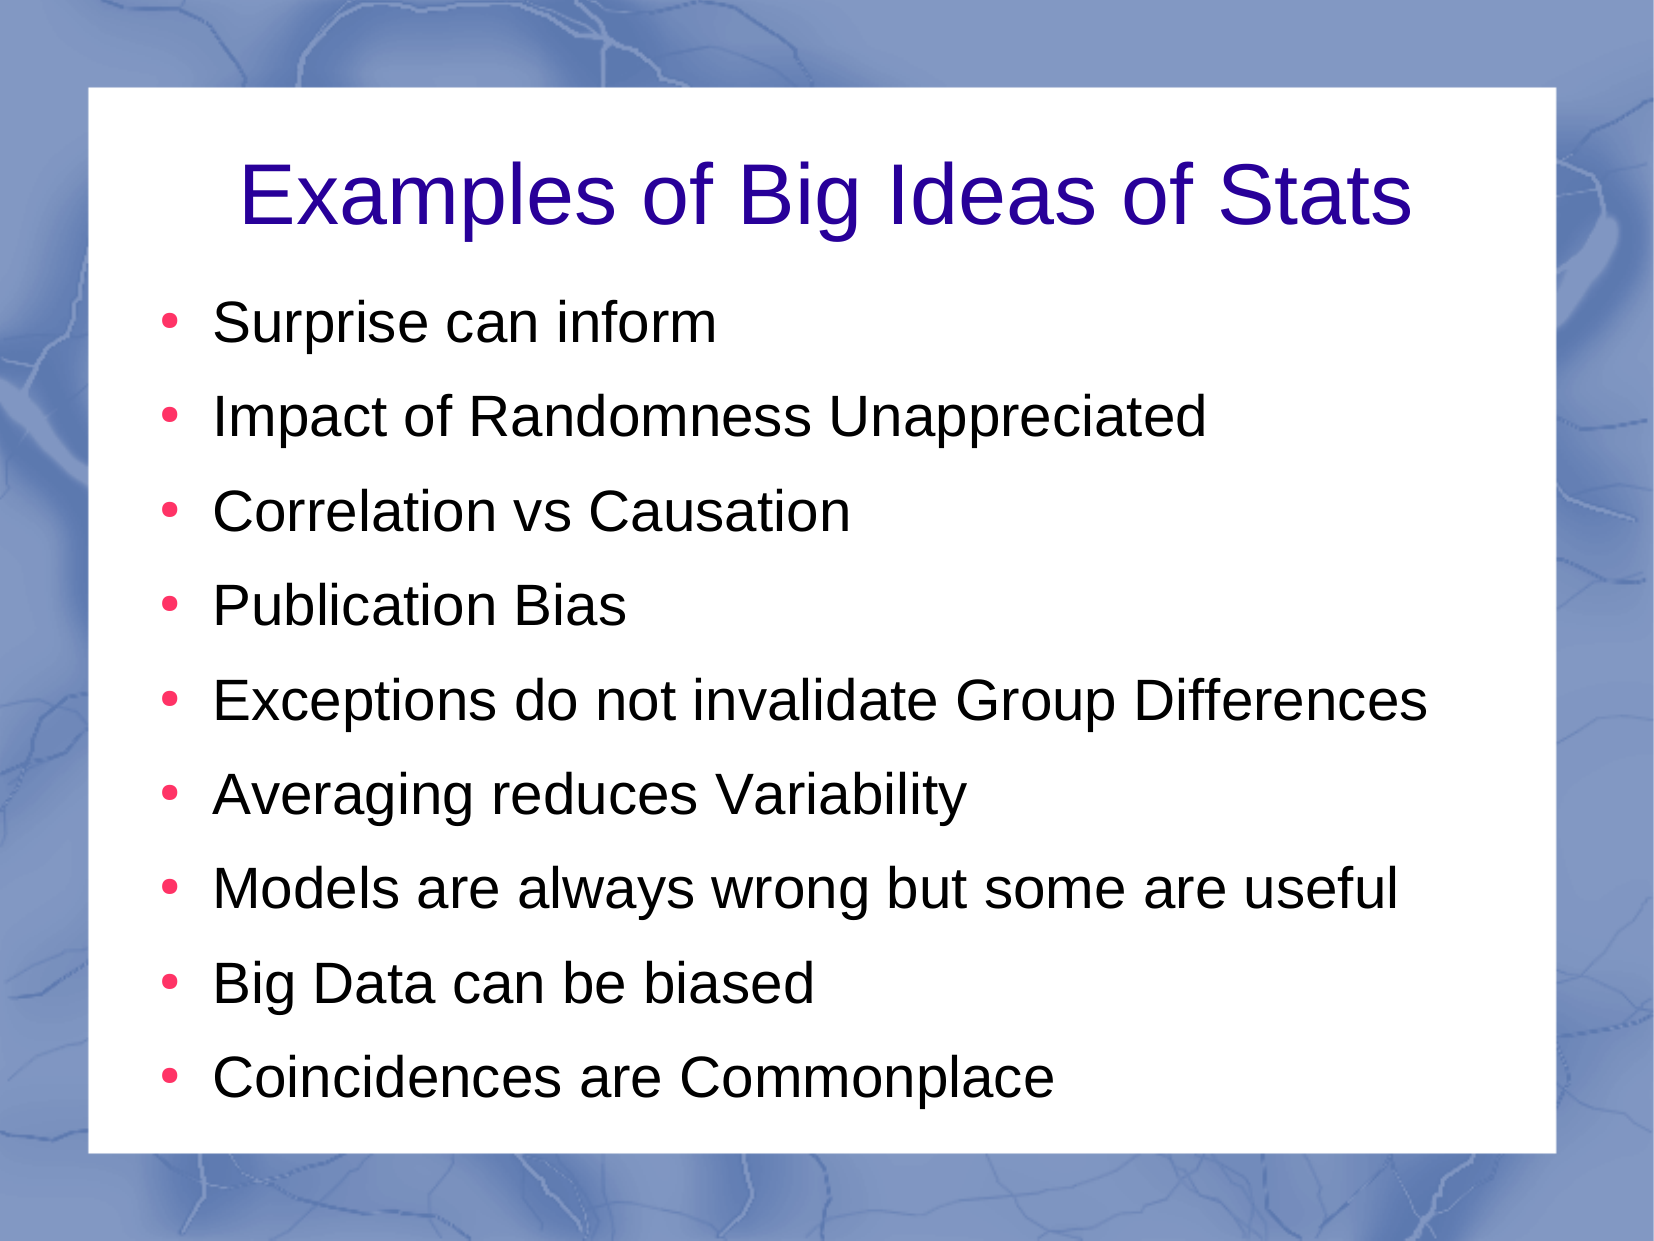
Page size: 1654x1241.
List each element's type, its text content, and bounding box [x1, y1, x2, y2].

title Examples of Big Ideas of Stats [118, 90, 1536, 298]
picture [0, 0, 1654, 1241]
list Surprise can inform Impact of Randomness Unappreciated Correlation vs Causation Publication Bias Exceptions do not invalidate Group Differences Averaging reduces Variability Models are always wrong but some are useful Big Data can be biased Coincidences are Commonplace [141, 289, 1501, 1111]
